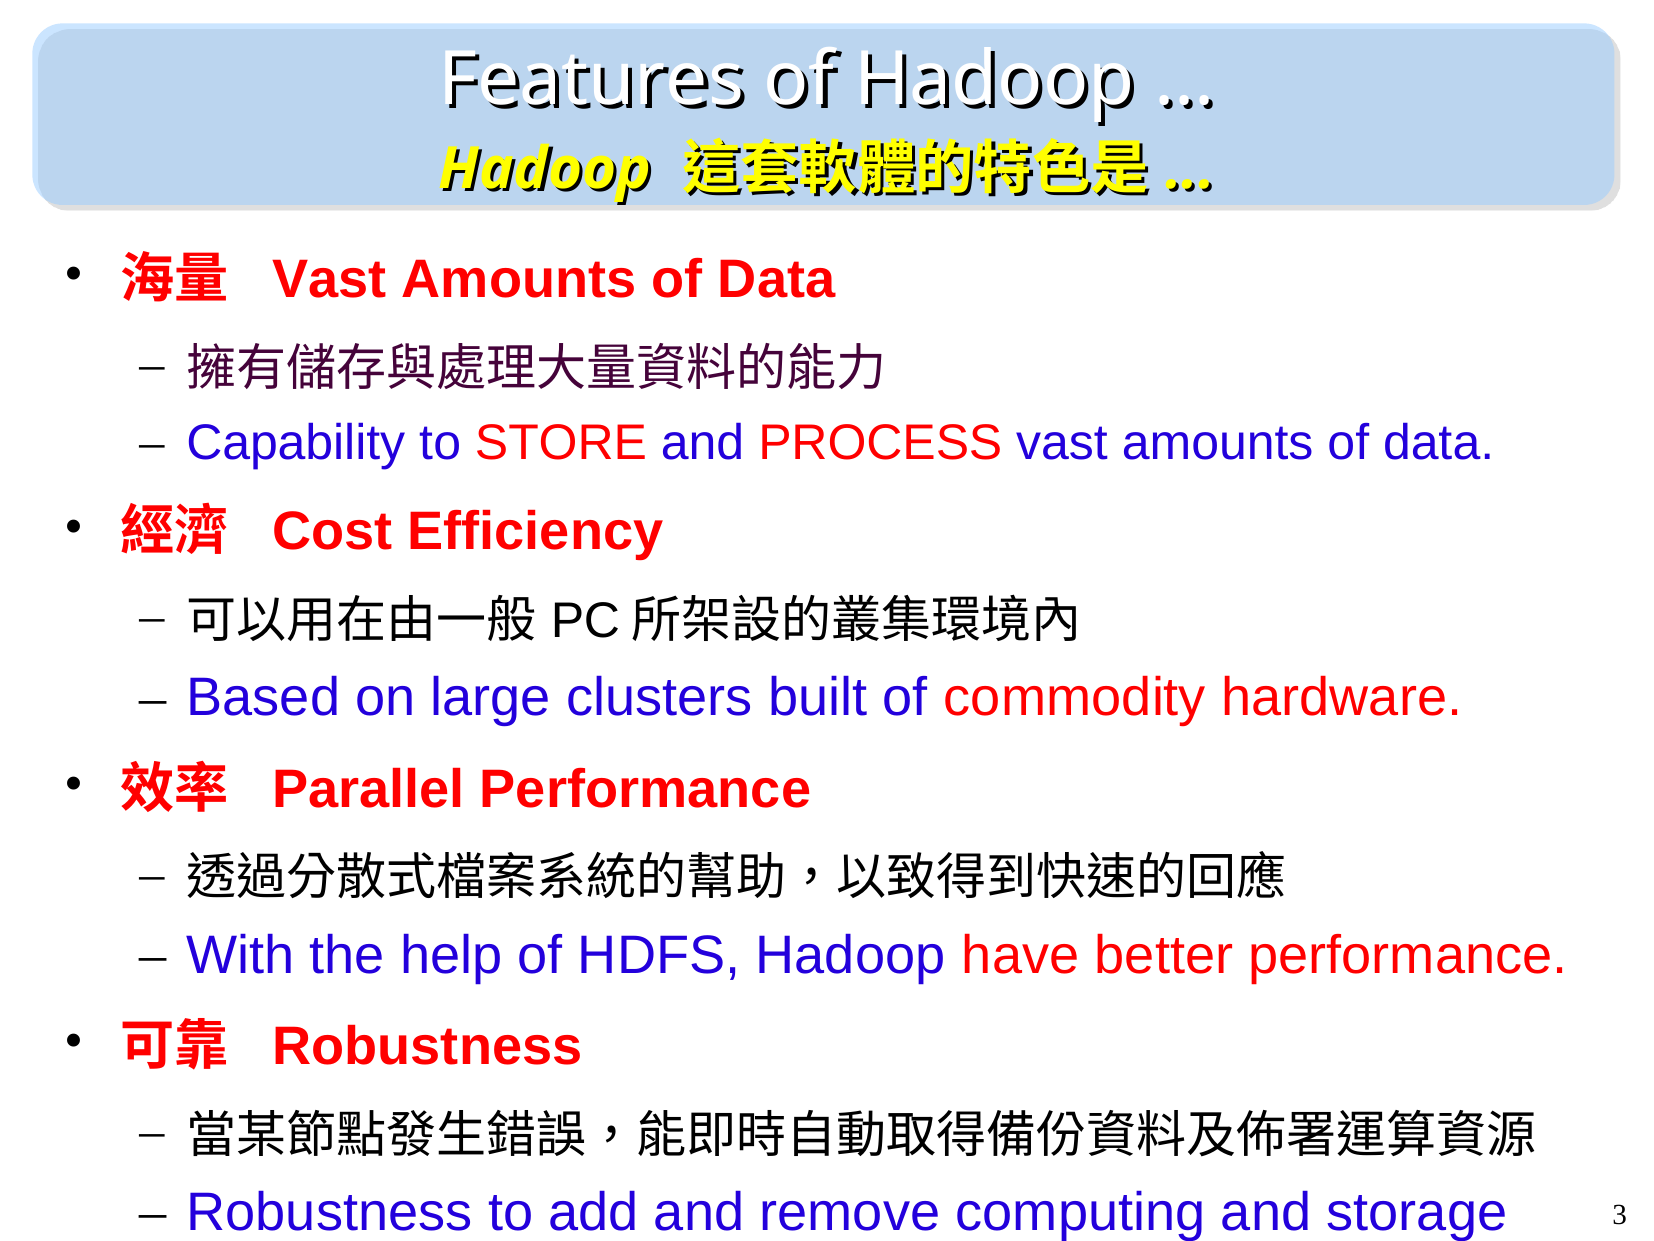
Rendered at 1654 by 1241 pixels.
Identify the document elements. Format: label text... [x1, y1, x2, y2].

list 海量 Vast Amounts of Data 擁有儲存與處理大量資料的能力 Capability to STORE and PROCESS vast amounts of data. 經濟 Cost Efficiency 可以用在由一般PC所架設的叢集環境內 Based on large clusters built of commodity hardware. 效率 Parallel Performance 透過分散式檔案系統的幫助，以致得到快速的回應 With the help of HDFS, Hadoop have better performance. 可靠 Robustness 當某節點發生錯誤，能即時自動取得備份資料及佈署運算資源 Robustness to add and remove computing and storage resource without shutdown entire system. [64, 234, 1600, 1206]
text_box [32, 23, 123, 205]
text_box [1530, 23, 1615, 205]
title Features of Hadoop ... Hadoop 這套軟體的特色是... [123, 20, 1530, 211]
